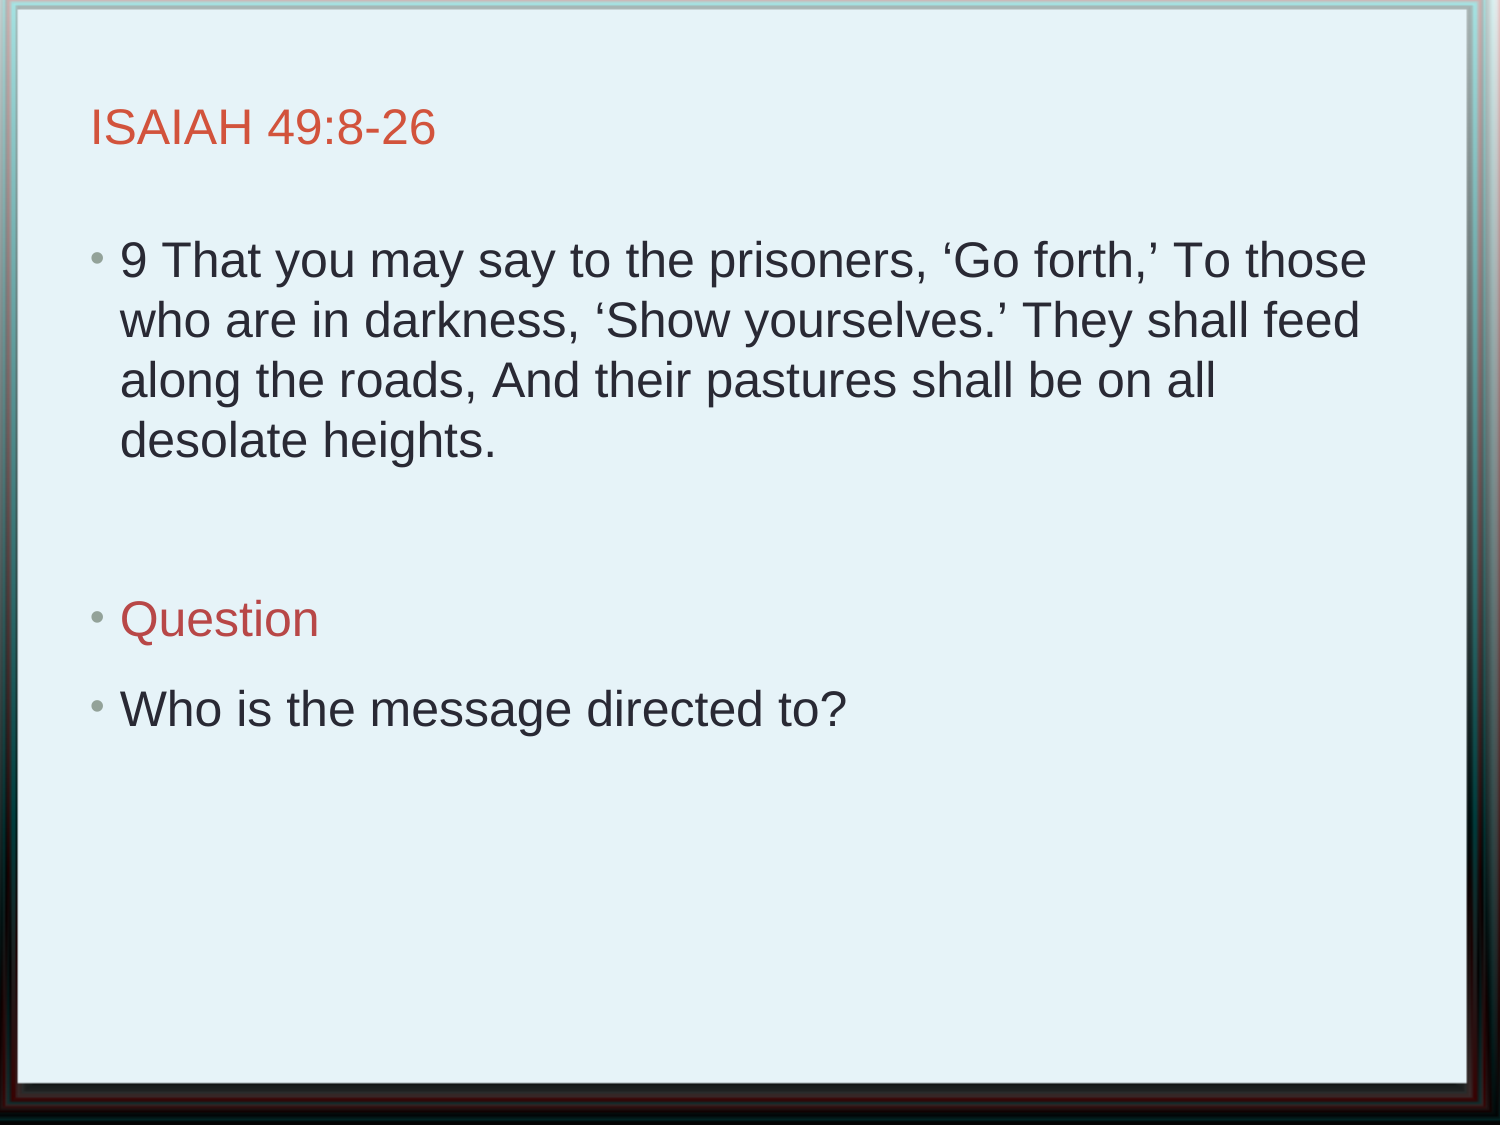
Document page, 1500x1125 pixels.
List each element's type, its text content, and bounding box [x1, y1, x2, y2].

picture [0, 0, 1500, 1125]
title ISAIAH 49:8-26 [75, 87, 1425, 220]
list 9 That you may say to the prisoners, ‘Go forth,’ To those who are in darkness, ‘Show yourselves.’ They shall feed along the roads, And their pastures shall be on all desolate heights. Question Who is the message directed to? [75, 220, 1425, 1021]
